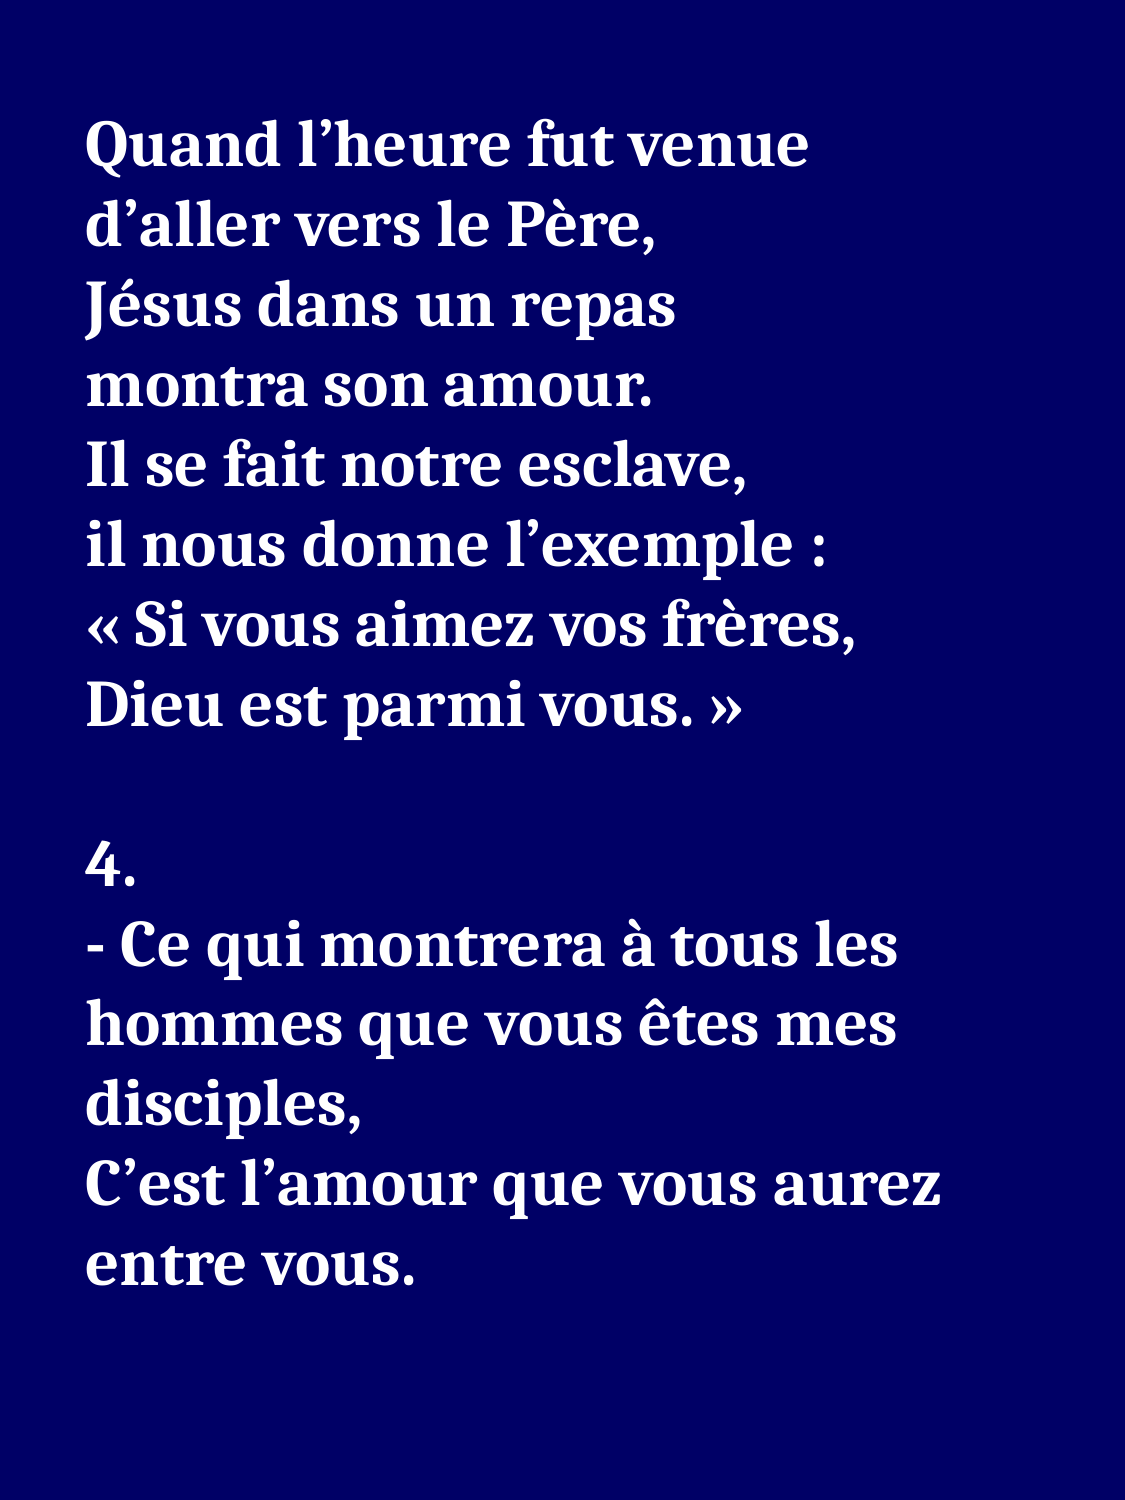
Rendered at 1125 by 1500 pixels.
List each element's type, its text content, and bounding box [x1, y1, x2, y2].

text_box Quand l’heure fut venue d’aller vers le Père, Jésus dans un repas montra son amour. Il se fait notre esclave, il nous donne l’exemple : « Si vous aimez vos frères, Dieu est parmi vous. » 4. - Ce qui montrera à tous les hommes que vous êtes mes disciples, C’est l’amour que vous aurez entre vous. [70, 39, 1038, 1394]
